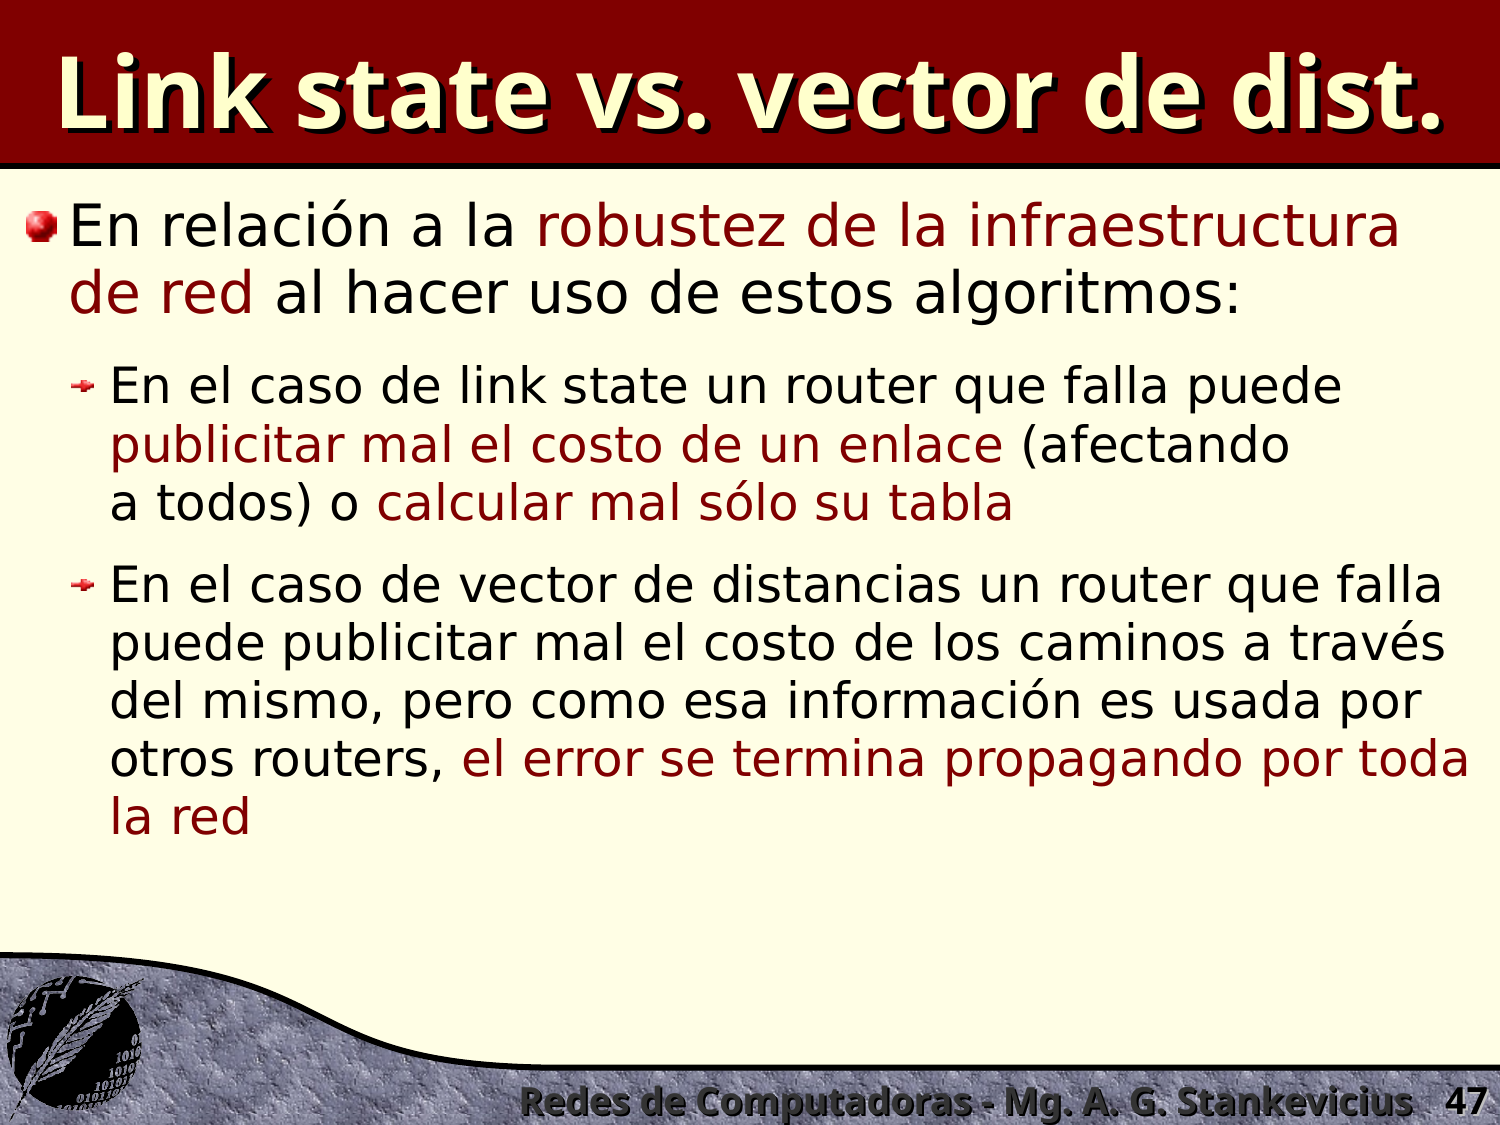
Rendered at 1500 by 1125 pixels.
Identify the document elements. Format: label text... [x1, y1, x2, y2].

picture [0, 959, 1500, 1125]
list En relación a la robustez de la infraestructura de red al hacer uso de estos algoritmos: En el caso de link state un router que falla puede publicitar mal el costo de un enlace (afectando a todos) o calcular mal sólo su tabla En el caso de vector de distancias un router que falla puede publicitar mal el costo de los caminos a través del mismo, pero como esa información es usada por otros routers, el error se termina propagando por toda la red [11, 192, 1486, 921]
picture [790, 1100, 795, 1110]
picture [1047, 1100, 1054, 1110]
title Link state vs. vector de dist. [15, 5, 1485, 160]
